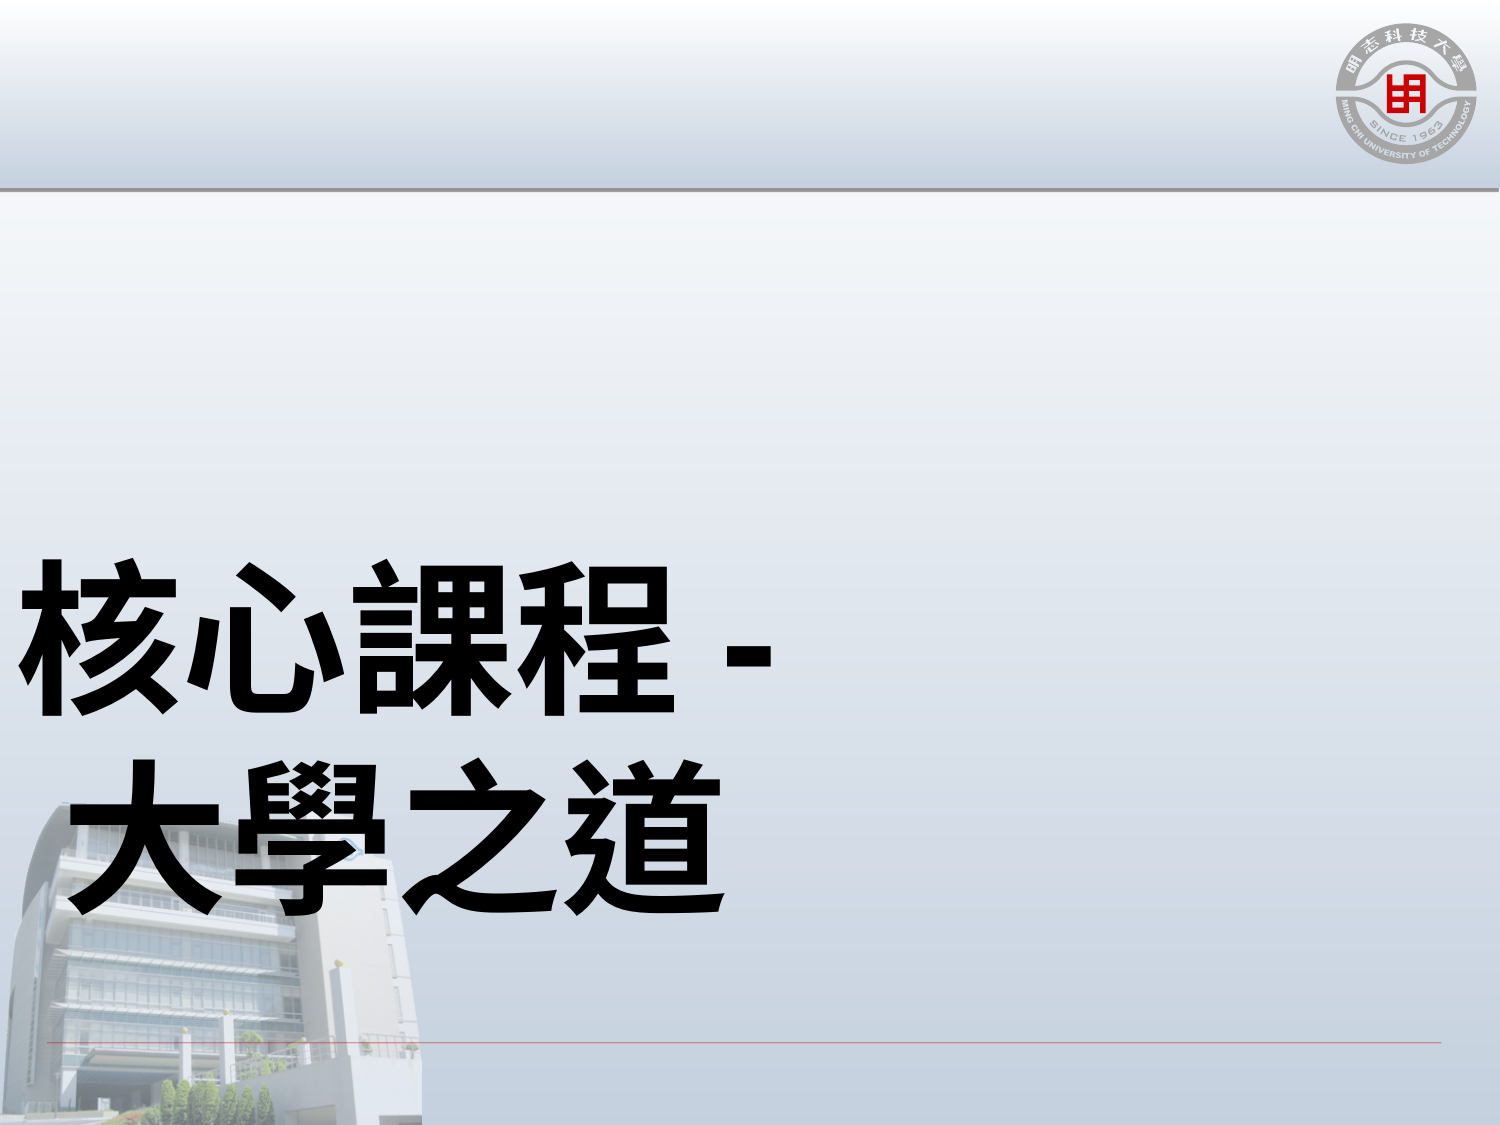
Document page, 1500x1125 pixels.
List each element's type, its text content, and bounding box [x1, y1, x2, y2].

text_box 核心課程- 大學之道 [0, 527, 1500, 715]
